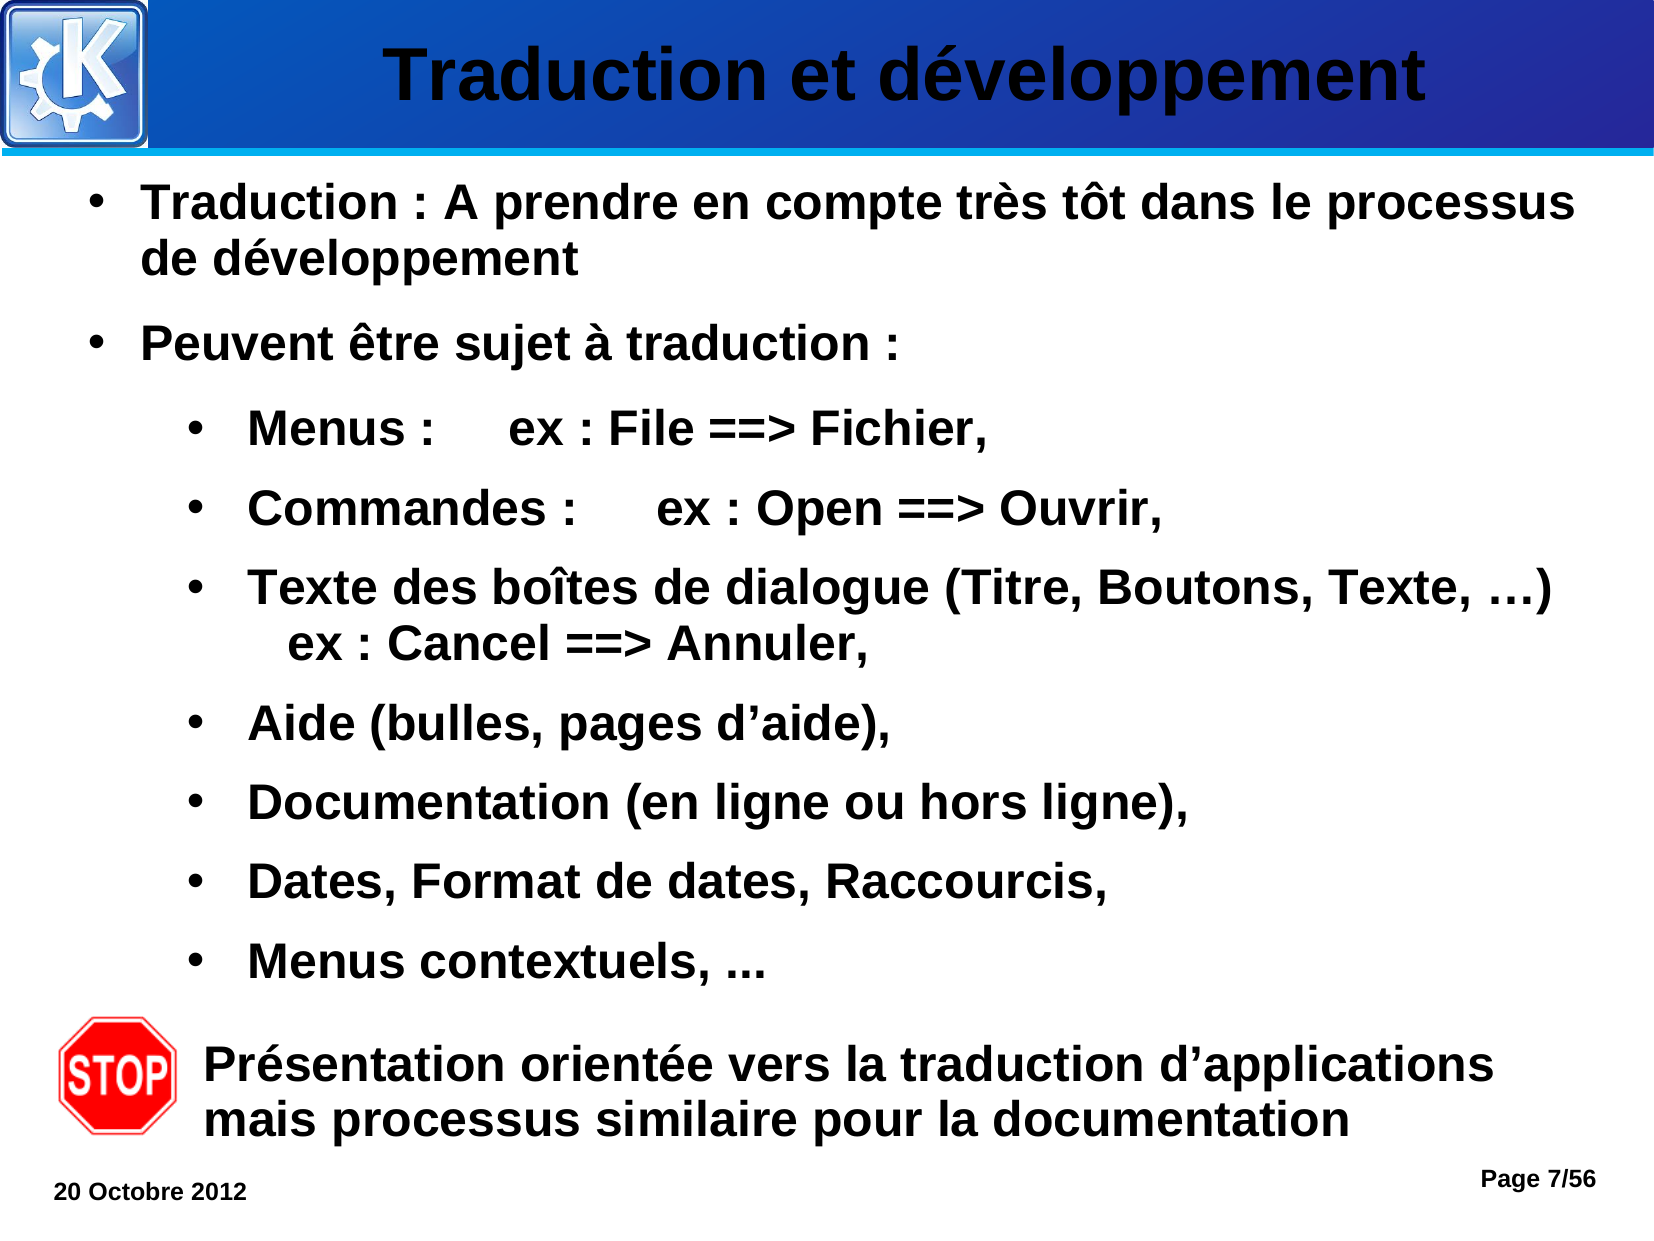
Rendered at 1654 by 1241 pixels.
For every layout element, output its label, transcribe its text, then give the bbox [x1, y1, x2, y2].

text_box Traduction et développement [141, 0, 1654, 148]
text_box Traduction : A prendre en compte très tôt dans le processus de développement Peuvent être sujet à traduction : Menus : ex : File ==> Fichier, Commandes : ex : Open ==> Ouvrir, Texte des boîtes de dialogue (Titre, Boutons, Texte, …) ex : Cancel ==> Annuler, Aide (bulles, pages d’aide), Documentation (en ligne ou hors ligne), Dates, Format de dates, Raccourcis, Menus contextuels, ... [70, 171, 1607, 998]
text_box Présentation orientée vers la traduction d’applications mais processus similaire pour la documentation [188, 1028, 1583, 1212]
picture [58, 1016, 178, 1136]
picture [0, 0, 141, 148]
